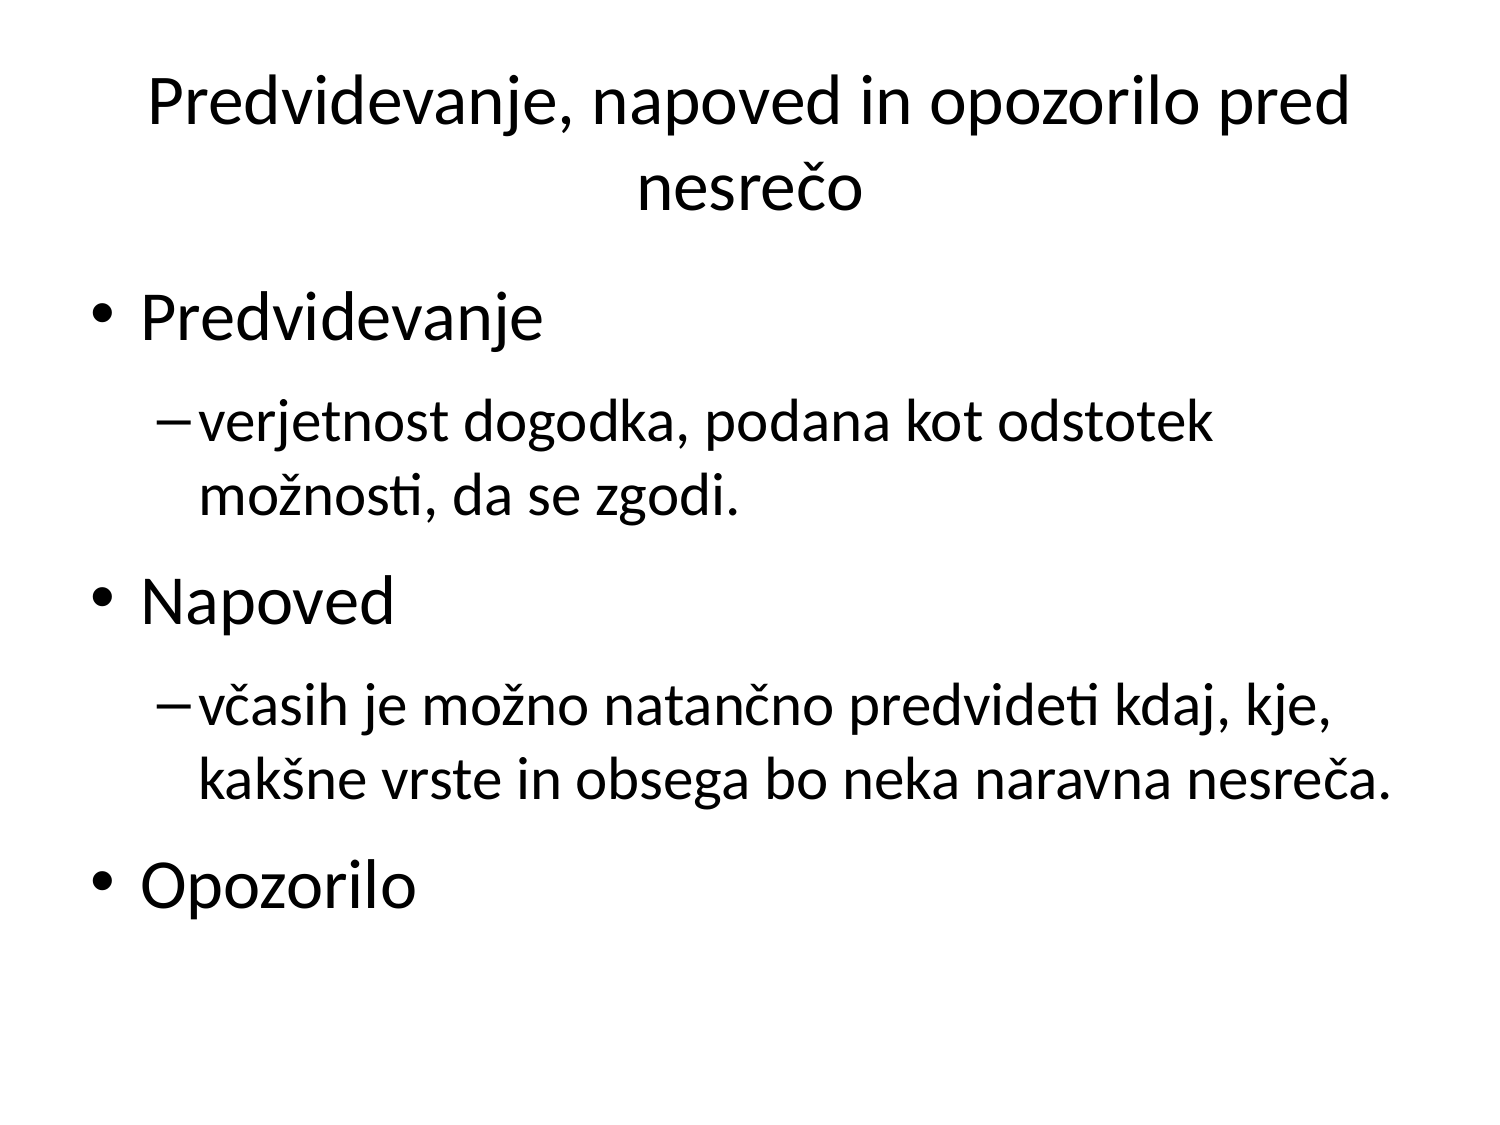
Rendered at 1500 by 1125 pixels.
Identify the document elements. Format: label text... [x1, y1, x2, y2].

title Predvidevanje, napoved in opozorilo pred nesrečo [75, 45, 1425, 233]
list Predvidevanje verjetnost dogodka, podana kot odstotek možnosti, da se zgodi. Napoved včasih je možno natančno predvideti kdaj, kje, kakšne vrste in obsega bo neka naravna nesreča. Opozorilo [75, 262, 1425, 1005]
